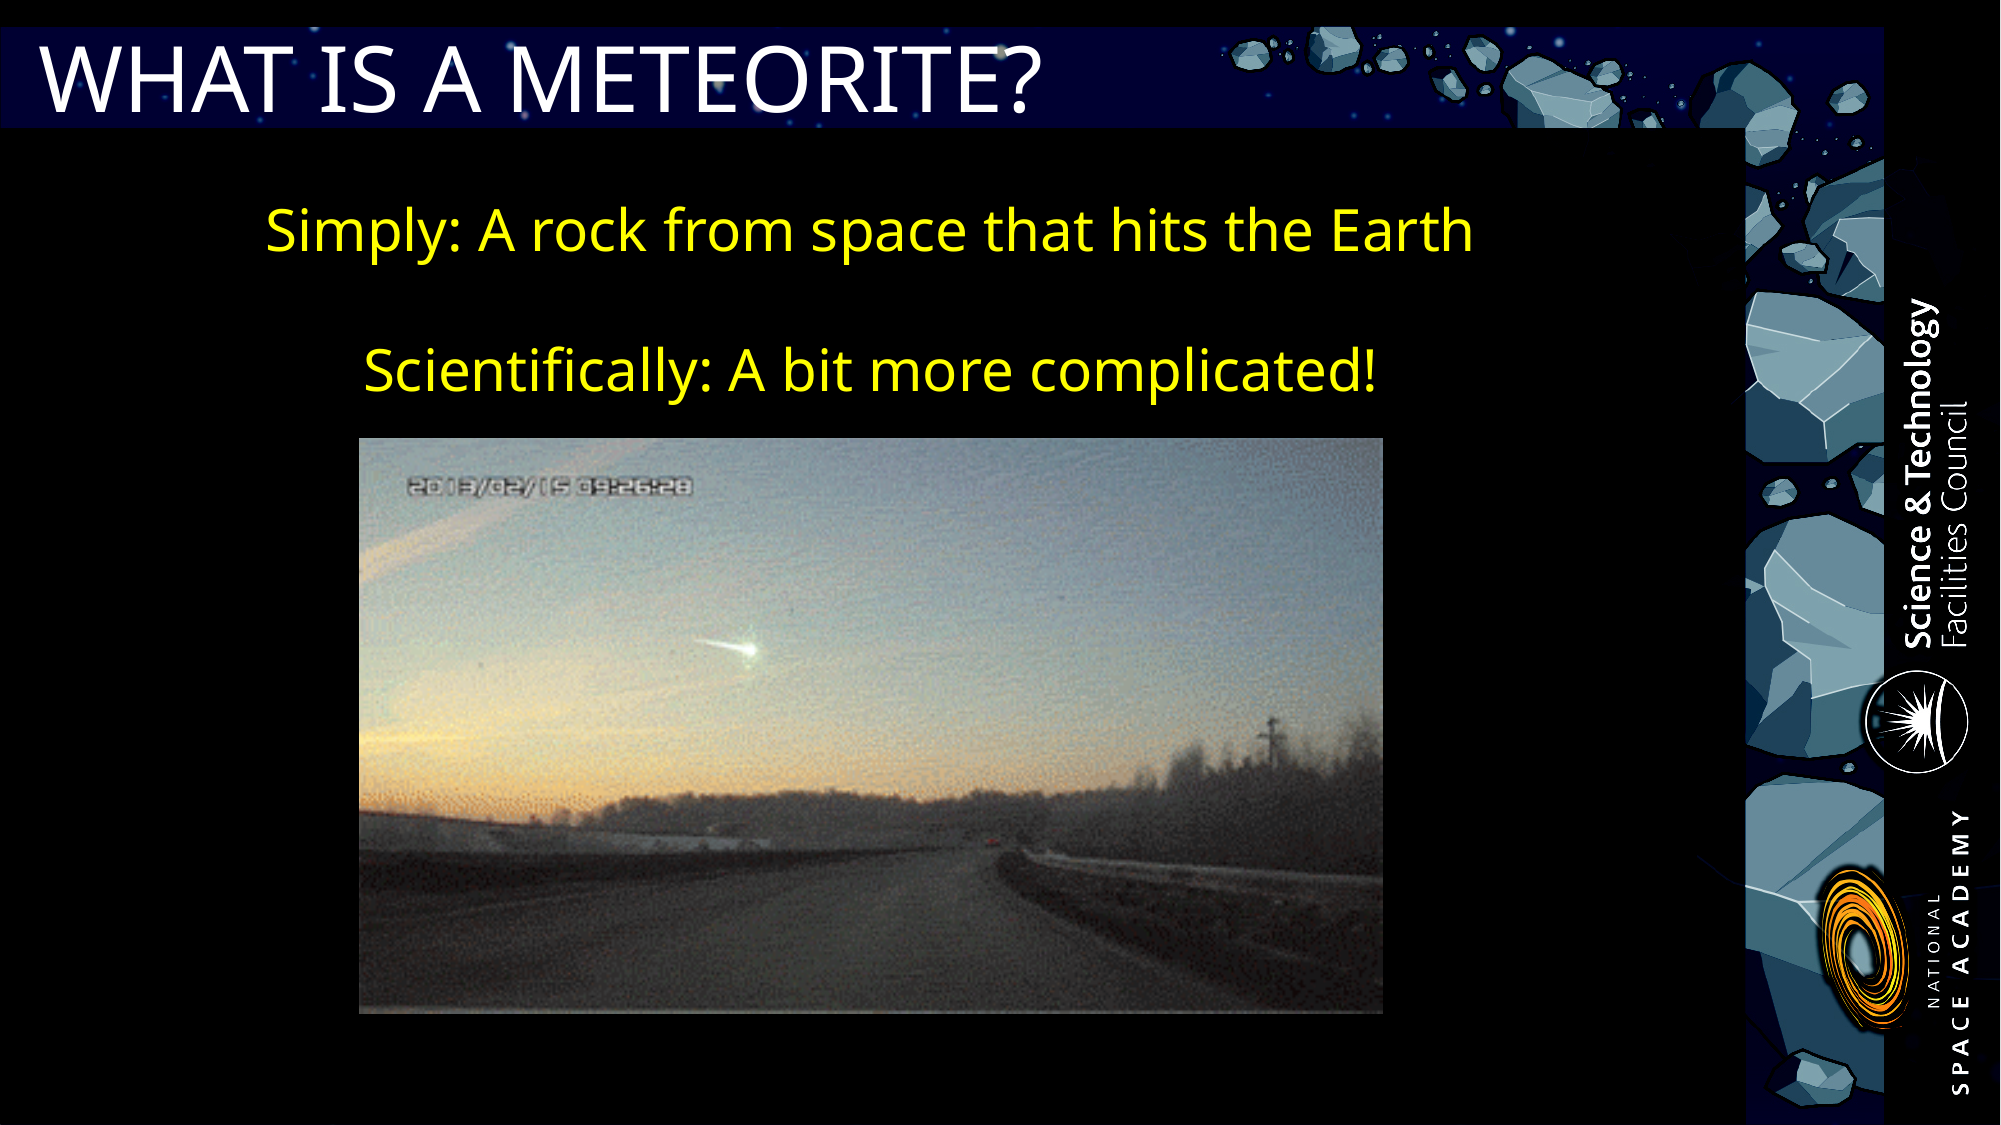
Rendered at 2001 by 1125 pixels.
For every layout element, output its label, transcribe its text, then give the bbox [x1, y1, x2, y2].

picture [359, 438, 1383, 1014]
text_box WHAT IS A METEORITE? [23, 13, 1048, 141]
text_box Simply: A rock from space that hits the Earth Scientifically: A bit more complicated! [124, 185, 1619, 413]
